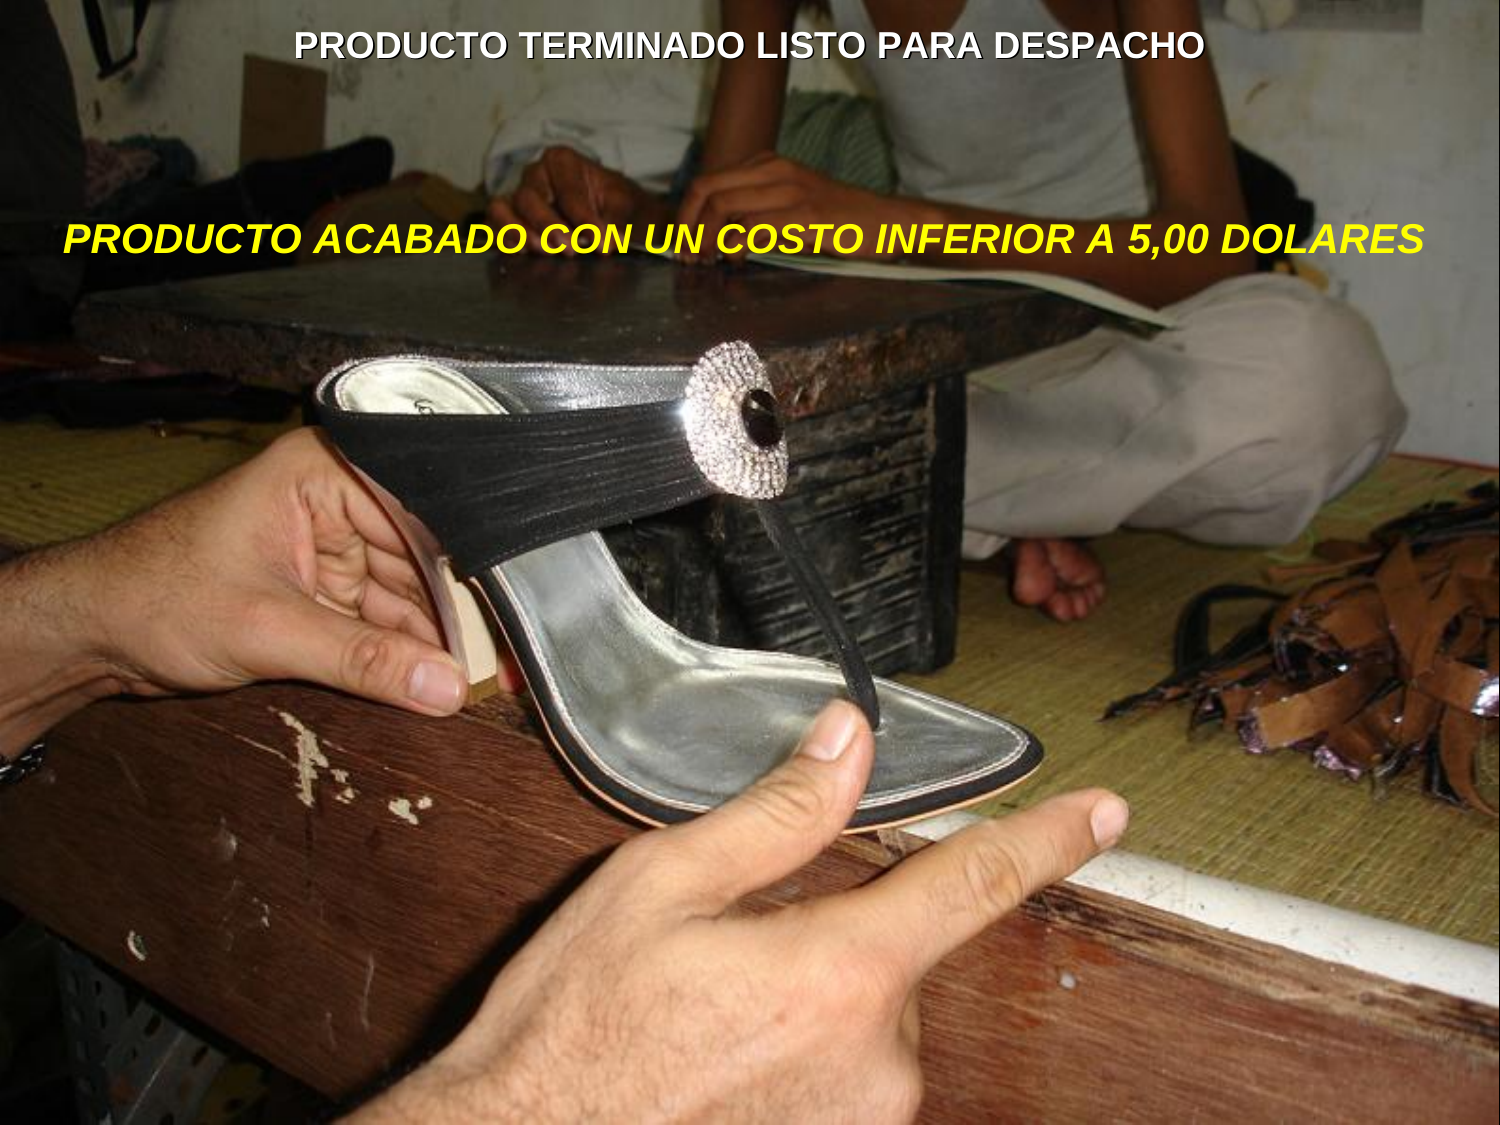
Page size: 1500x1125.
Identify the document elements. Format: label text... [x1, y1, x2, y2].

text_box PRODUCTO TERMINADO LISTO PARA DESPACHO [88, 12, 1412, 74]
picture [0, 0, 1499, 1125]
text_box PRODUCTO ACABADO CON UN COSTO INFERIOR A 5,00 DOLARES [11, 204, 1477, 270]
